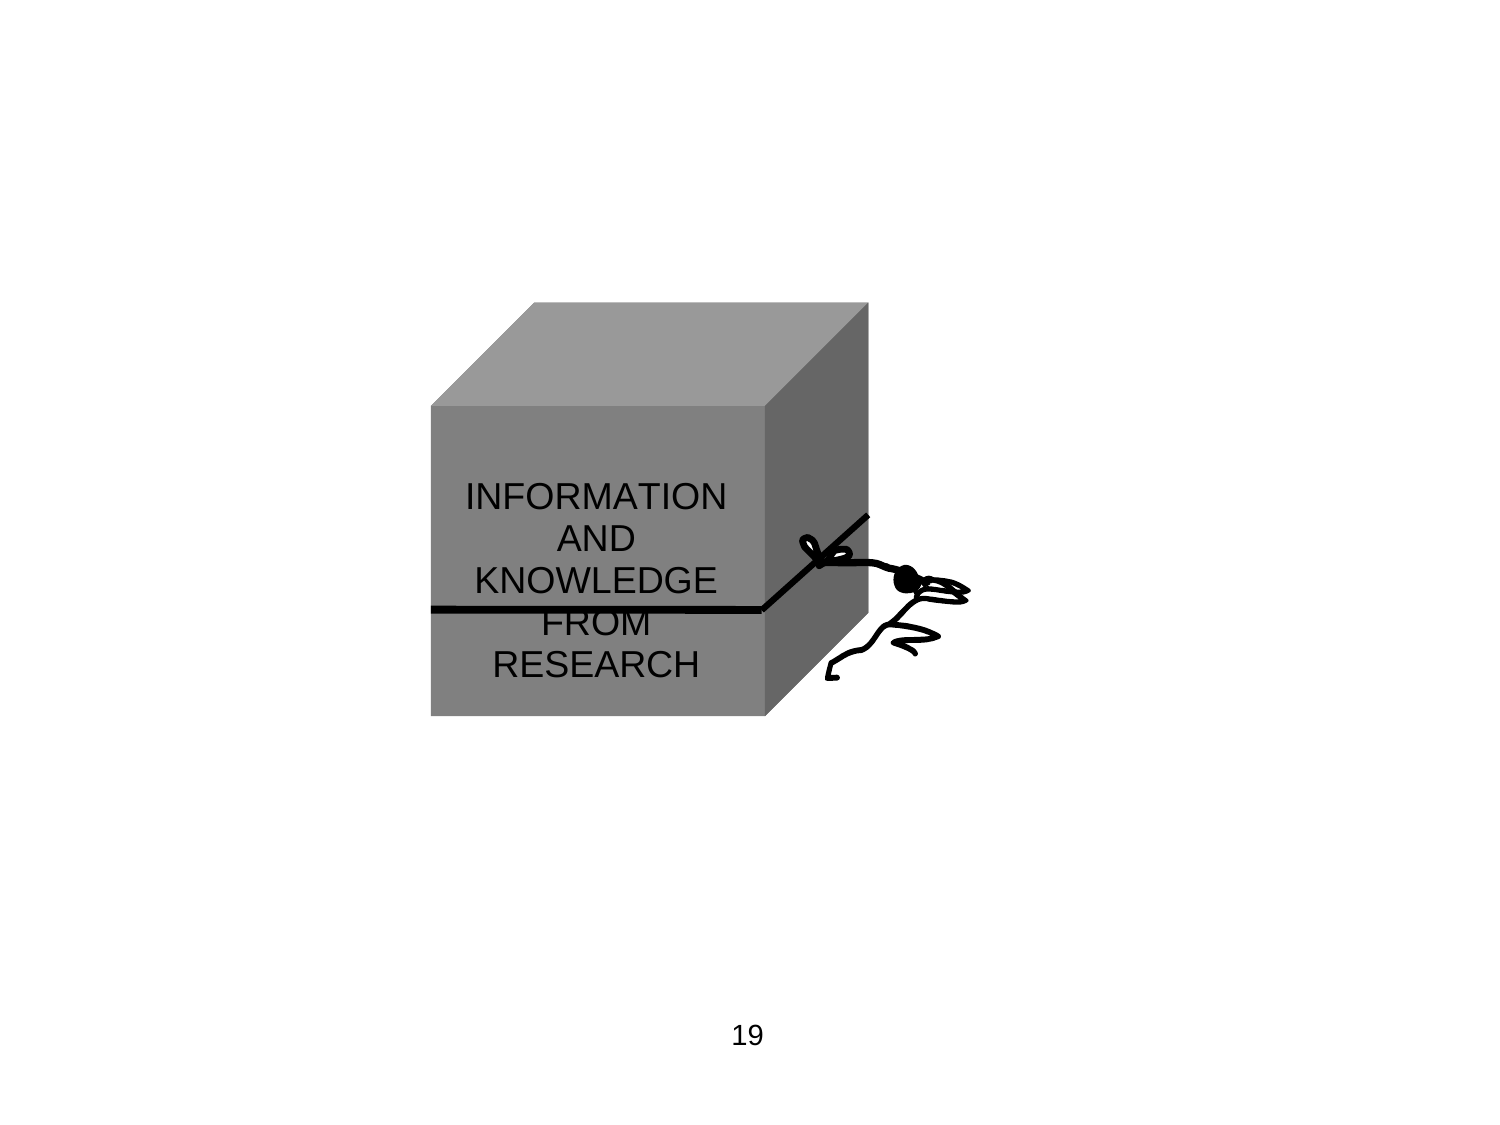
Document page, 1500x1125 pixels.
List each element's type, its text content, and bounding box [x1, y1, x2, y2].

text_box [901, 564, 918, 574]
text_box INFORMATION AND KNOWLEDGE FROM RESEARCH [430, 614, 762, 694]
text_box INFORMATION AND KNOWLEDGE FROM RESEARCH [430, 467, 762, 606]
text_box [825, 574, 971, 681]
text_box [430, 302, 869, 717]
